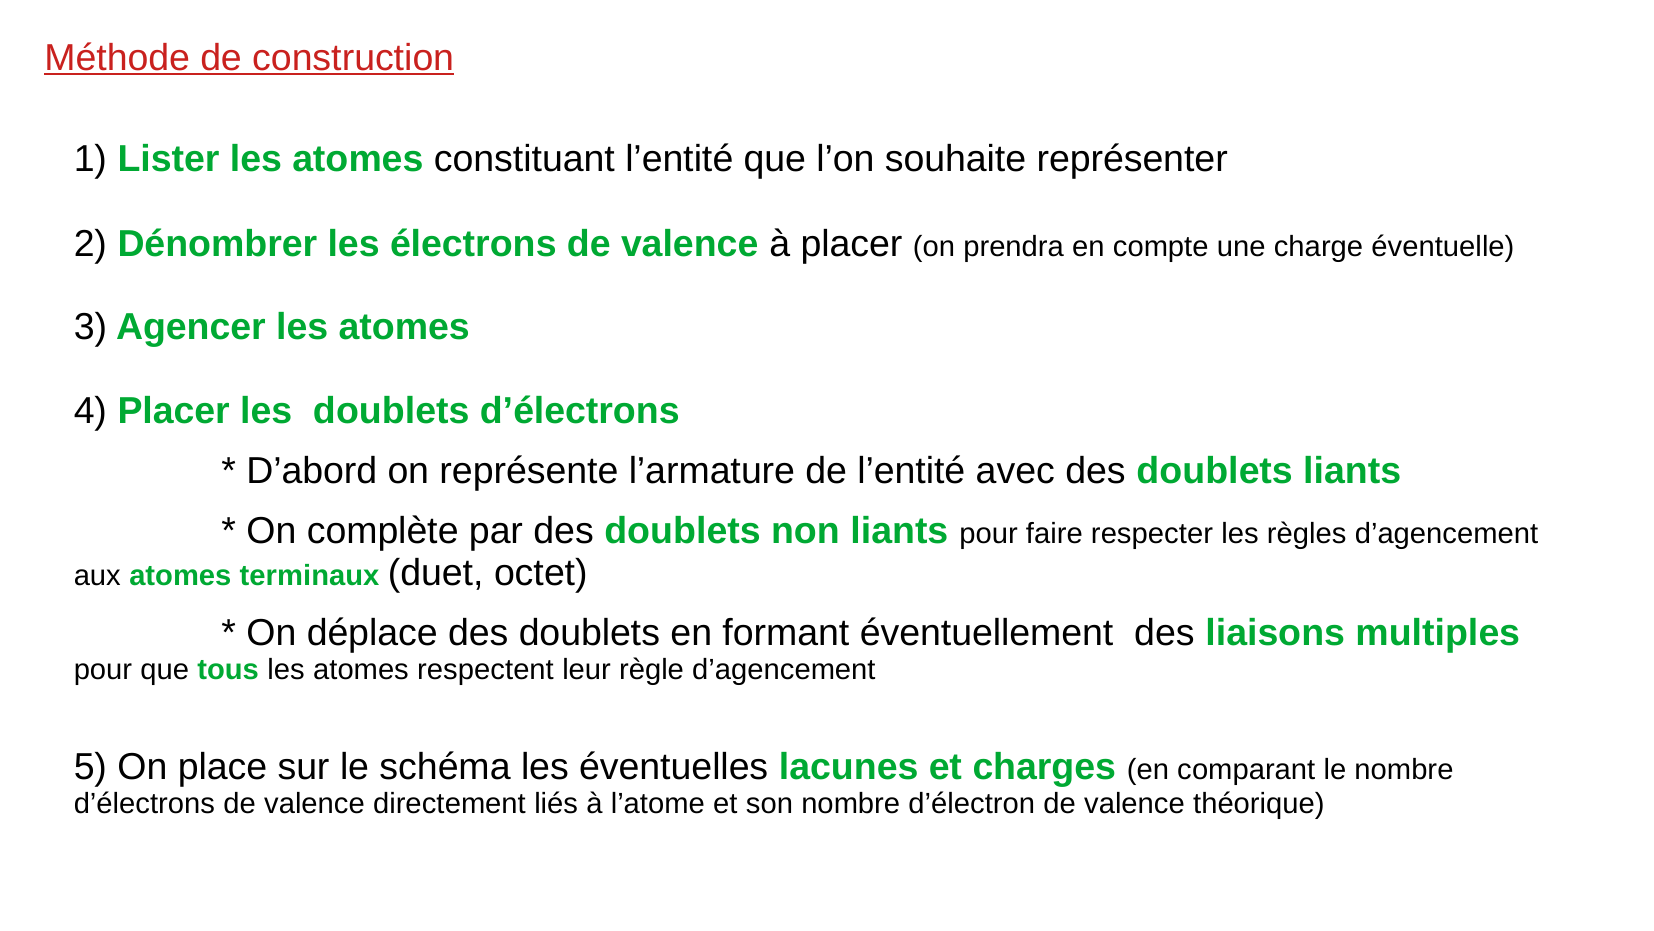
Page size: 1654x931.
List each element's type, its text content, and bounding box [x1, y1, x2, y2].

text_box 1) Lister les atomes constituant l’entité que l’on souhaite représenter 2) Dénombrer les électrons de valence à placer (on prendra en compte une charge éventuelle) 3) Agencer les atomes 4) Placer les doublets d’électrons * D’abord on représente l’armature de l’entité avec des doublets liants * On complète par des doublets non liants pour faire respecter les règles d’agencement aux atomes terminaux (duet, octet) * On déplace des doublets en formant éventuellement des liaisons multiples pour que tous les atomes respectent leur règle d’agencement 5) On place sur le schéma les éventuelles lacunes et charges (en comparant le nombre d’électrons de valence directement liés à l’atome et son nombre d’électron de valence théorique) [59, 88, 1565, 912]
text_box Méthode de construction [29, 29, 1004, 87]
